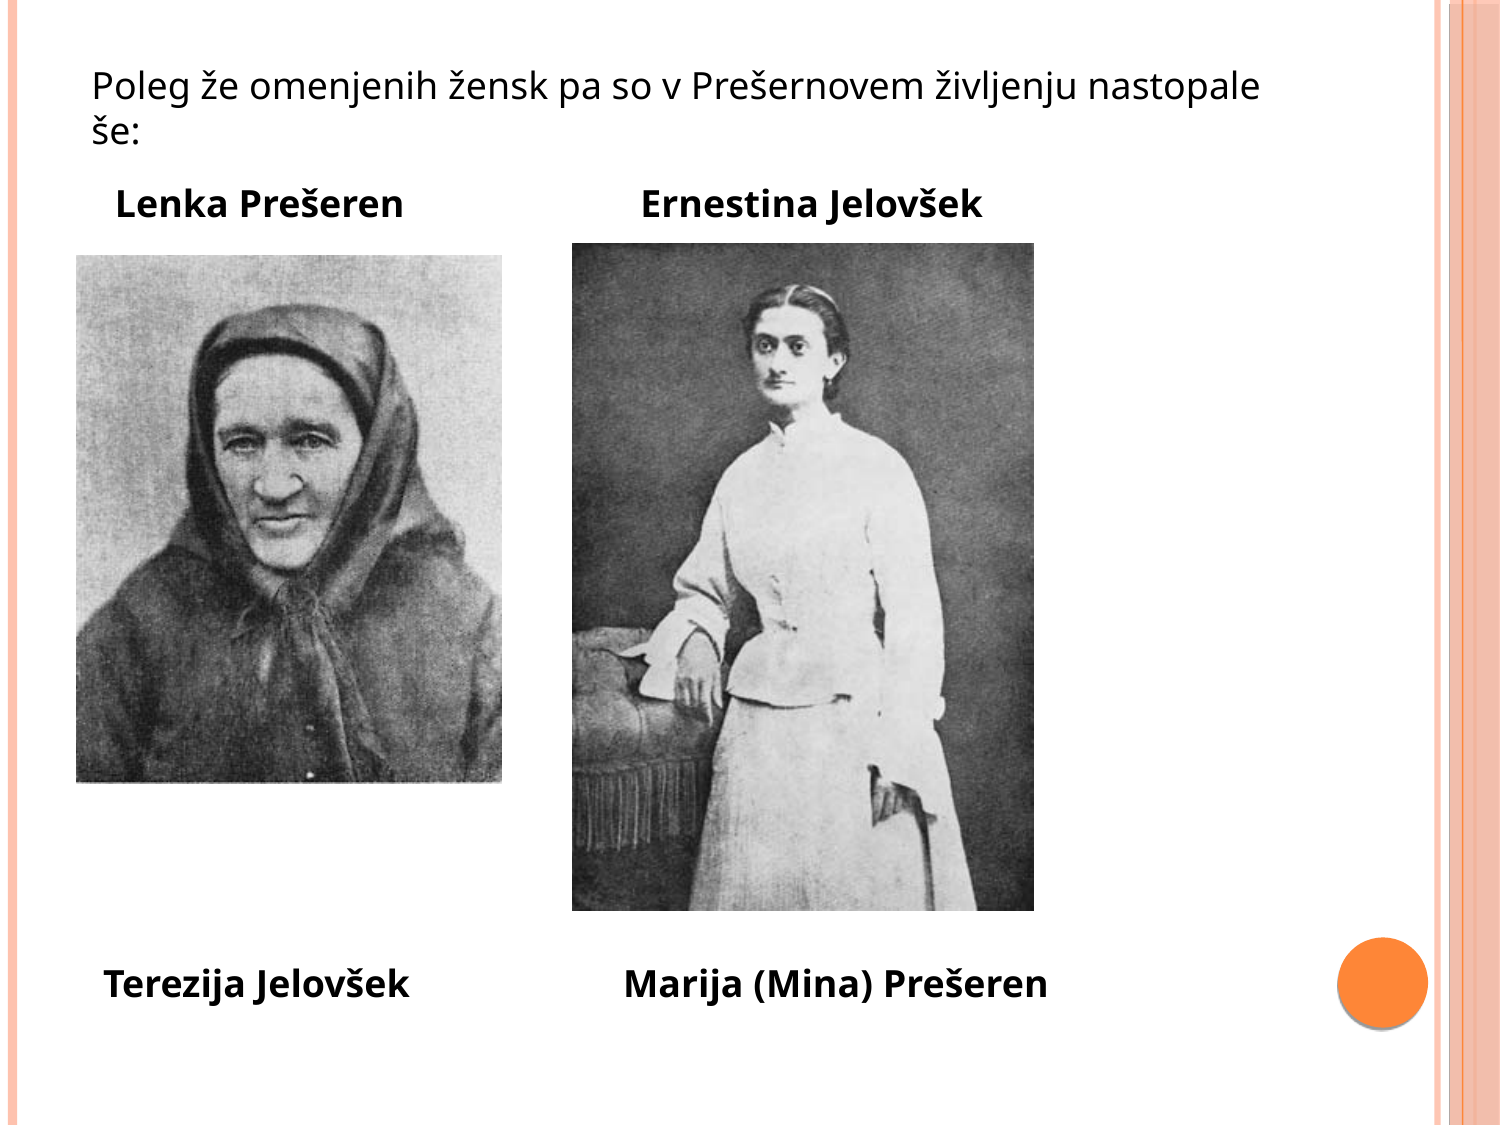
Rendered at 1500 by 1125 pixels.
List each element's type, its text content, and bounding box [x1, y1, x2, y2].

text_box Terezija Jelovšek [88, 952, 490, 1013]
text_box Marija (Mina) Prešeren [608, 952, 1211, 1013]
picture [76, 255, 502, 784]
text_box Poleg že omenjenih žensk pa so v Prešernovem življenju nastopale še: [76, 54, 1294, 160]
text_box Ernestina Jelovšek [625, 172, 999, 233]
text_box Lenka Prešeren [100, 172, 421, 233]
picture [572, 243, 1034, 911]
